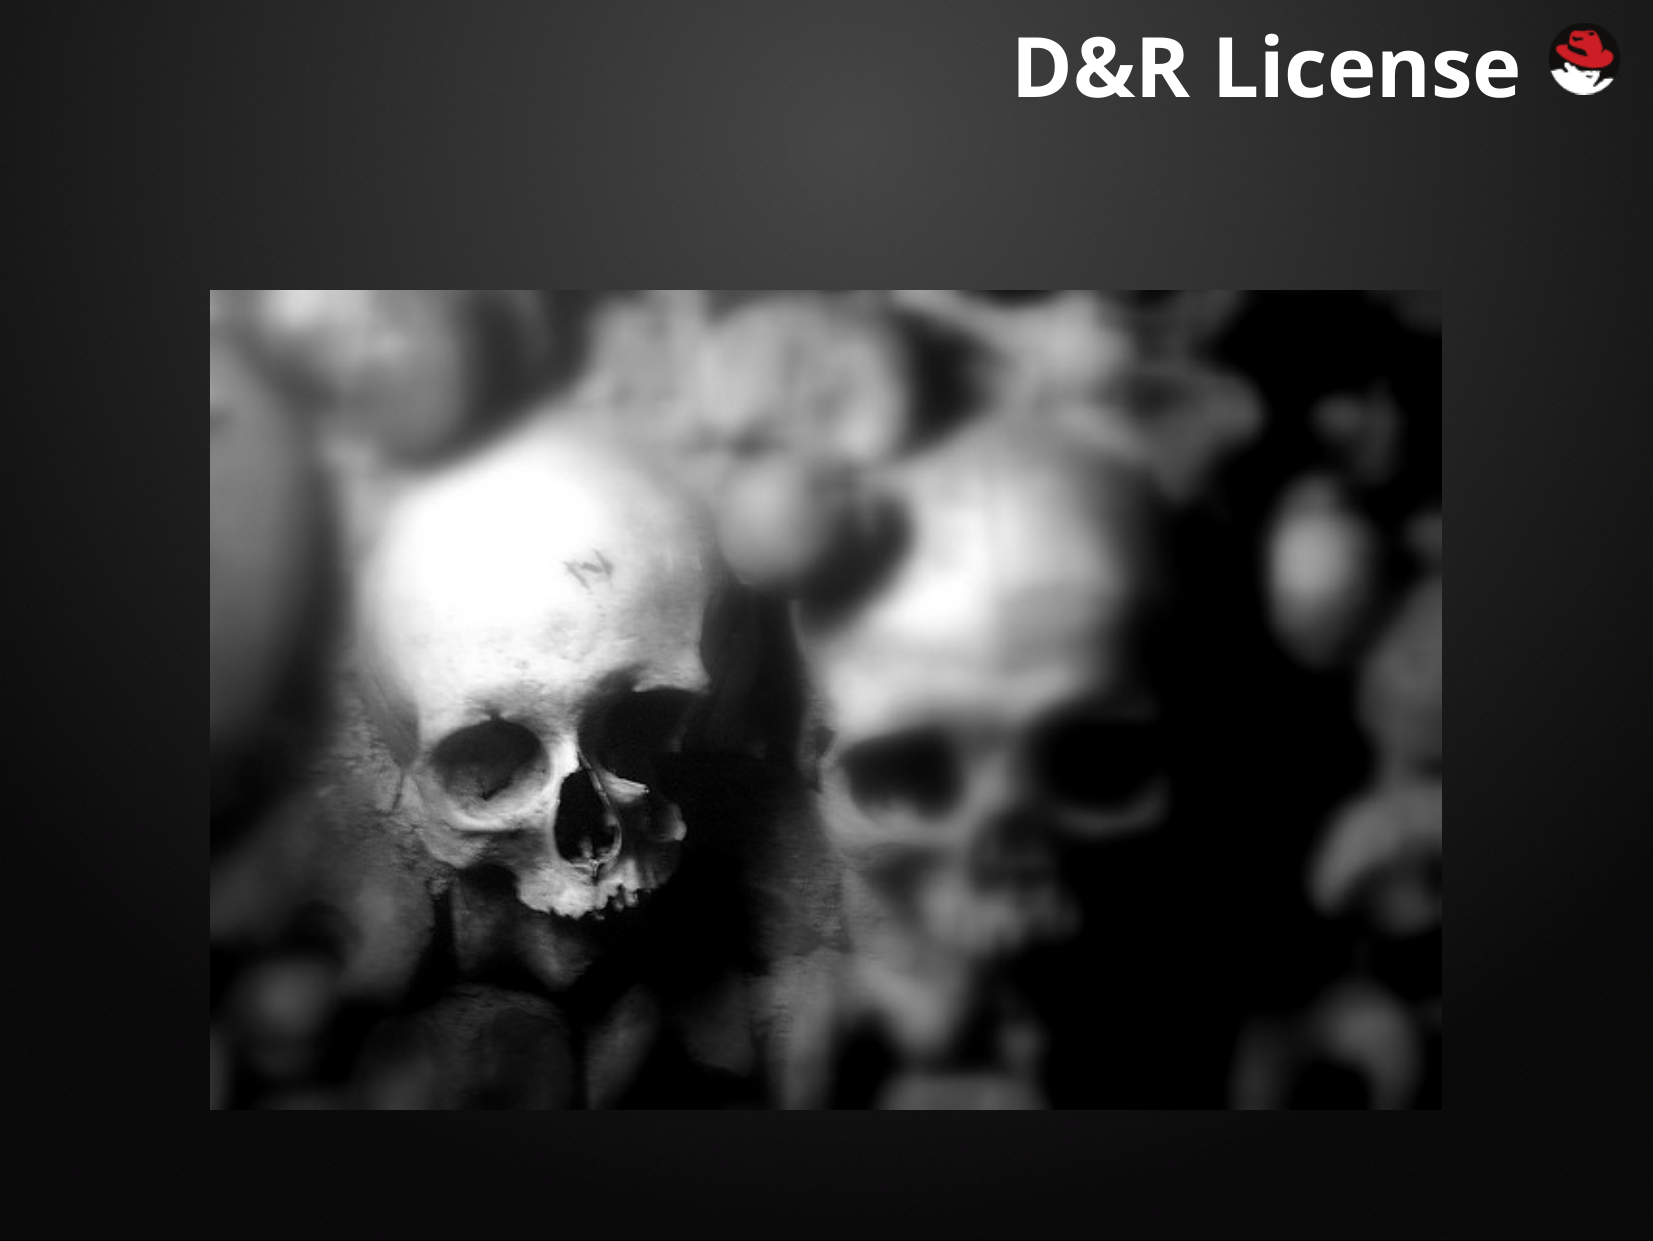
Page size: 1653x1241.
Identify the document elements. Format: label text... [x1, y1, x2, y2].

picture [0, 0, 1653, 1240]
title D&R License [87, 10, 1523, 111]
